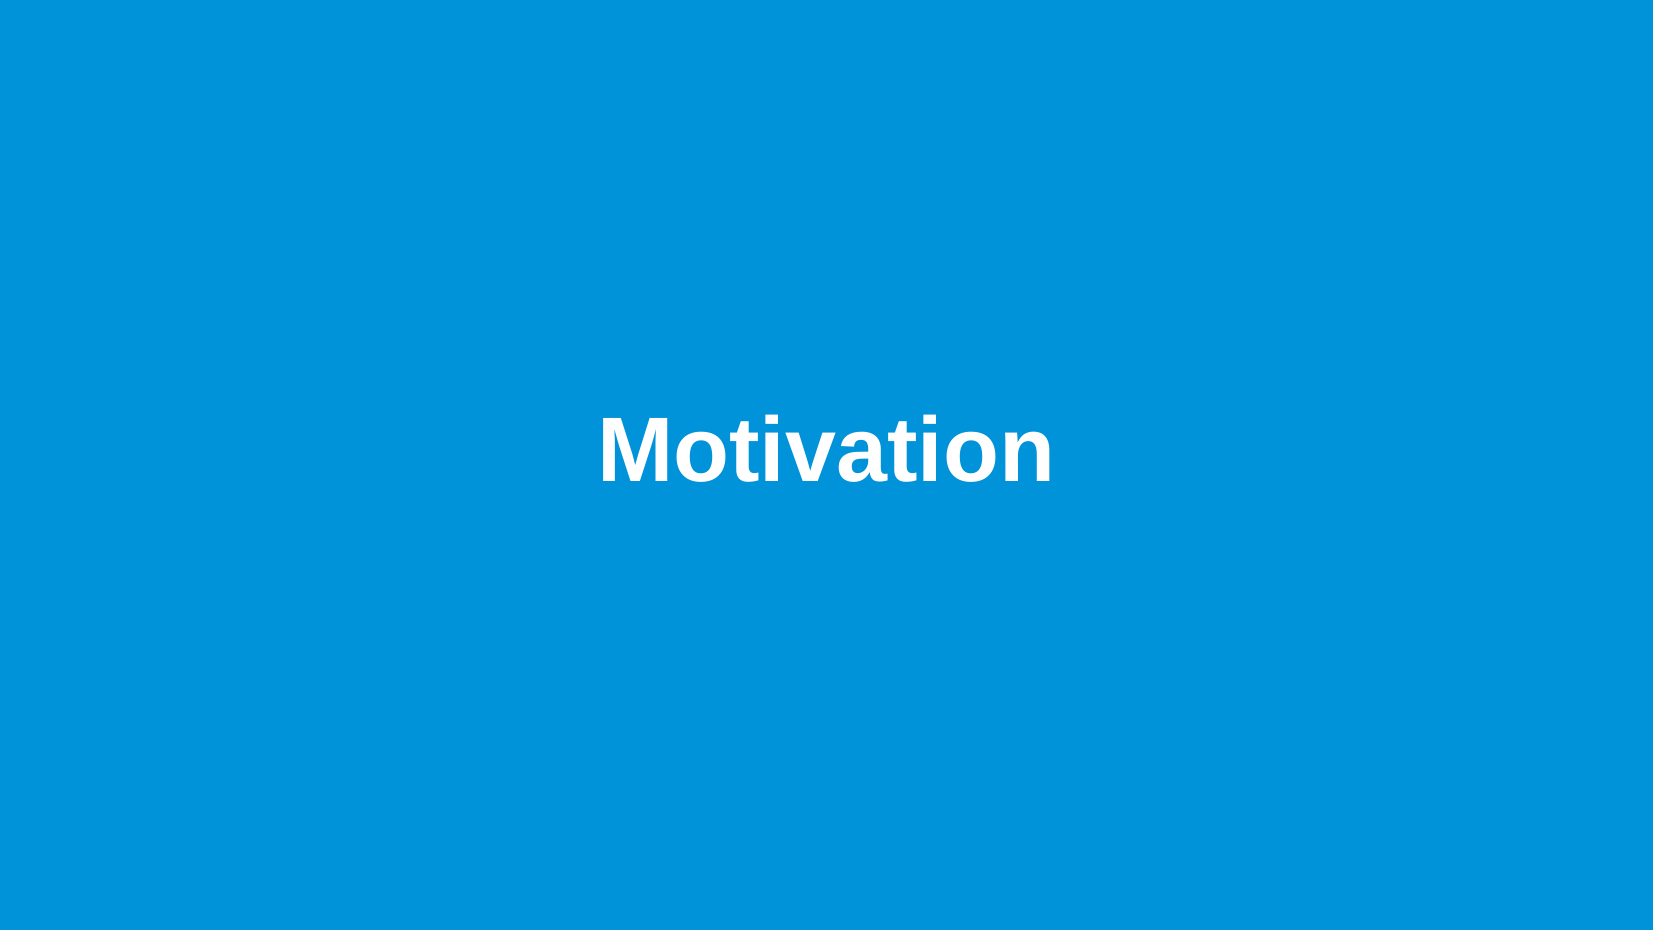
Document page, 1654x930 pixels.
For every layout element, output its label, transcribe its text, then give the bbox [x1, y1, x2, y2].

title Motivation [82, 37, 1571, 863]
